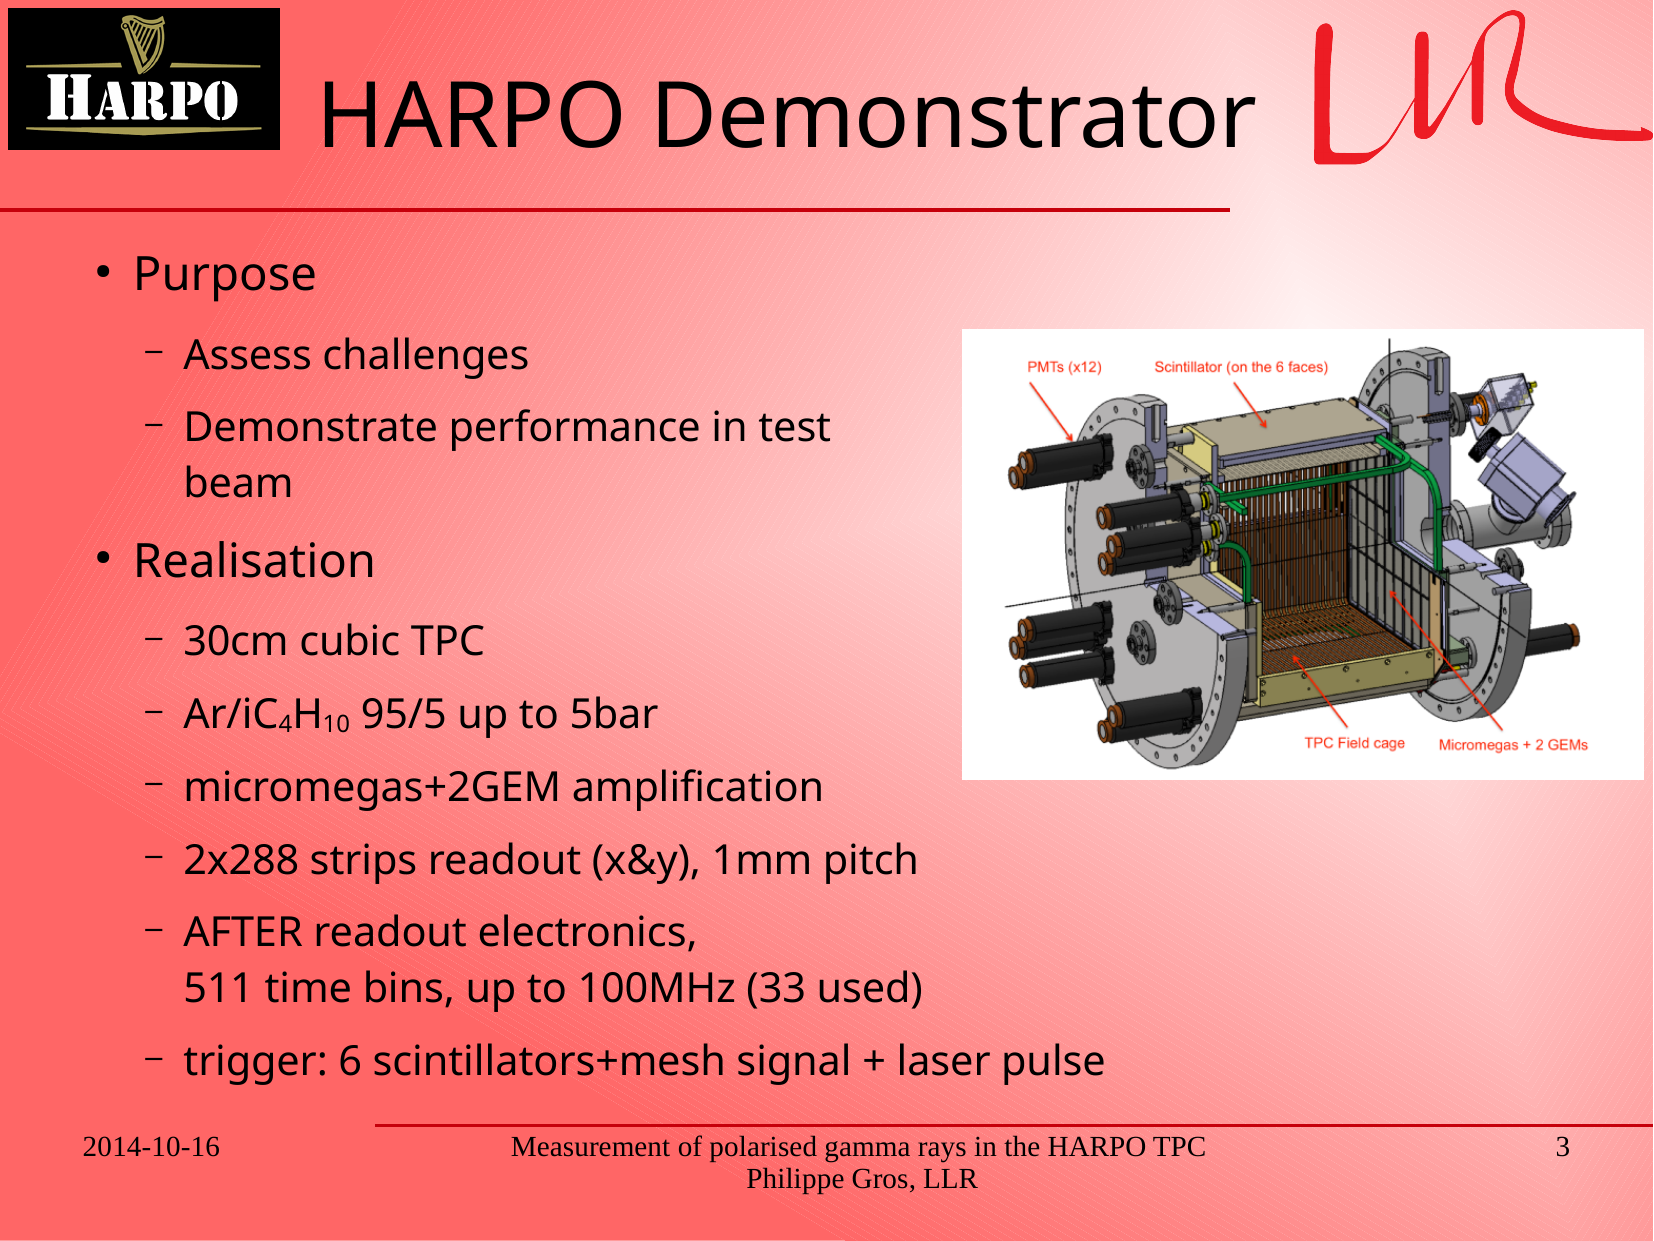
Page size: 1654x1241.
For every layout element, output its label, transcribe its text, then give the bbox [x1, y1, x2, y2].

picture [1314, 10, 1653, 165]
picture [8, 8, 280, 150]
picture [962, 329, 1644, 781]
list Purpose Assess challenges Demonstrate performance in test beam Realisation 30cm cubic TPC Ar/iC4H10 95/5 up to 5bar micromegas+2GEM amplification 2x288 strips readout (x&y), 1mm pitch AFTER readout electronics, 511 time bins, up to 100MHz (33 used) trigger: 6 scintillators+mesh signal + laser pulse [82, 240, 1644, 1102]
title HARPO Demonstrator [285, 15, 1291, 211]
